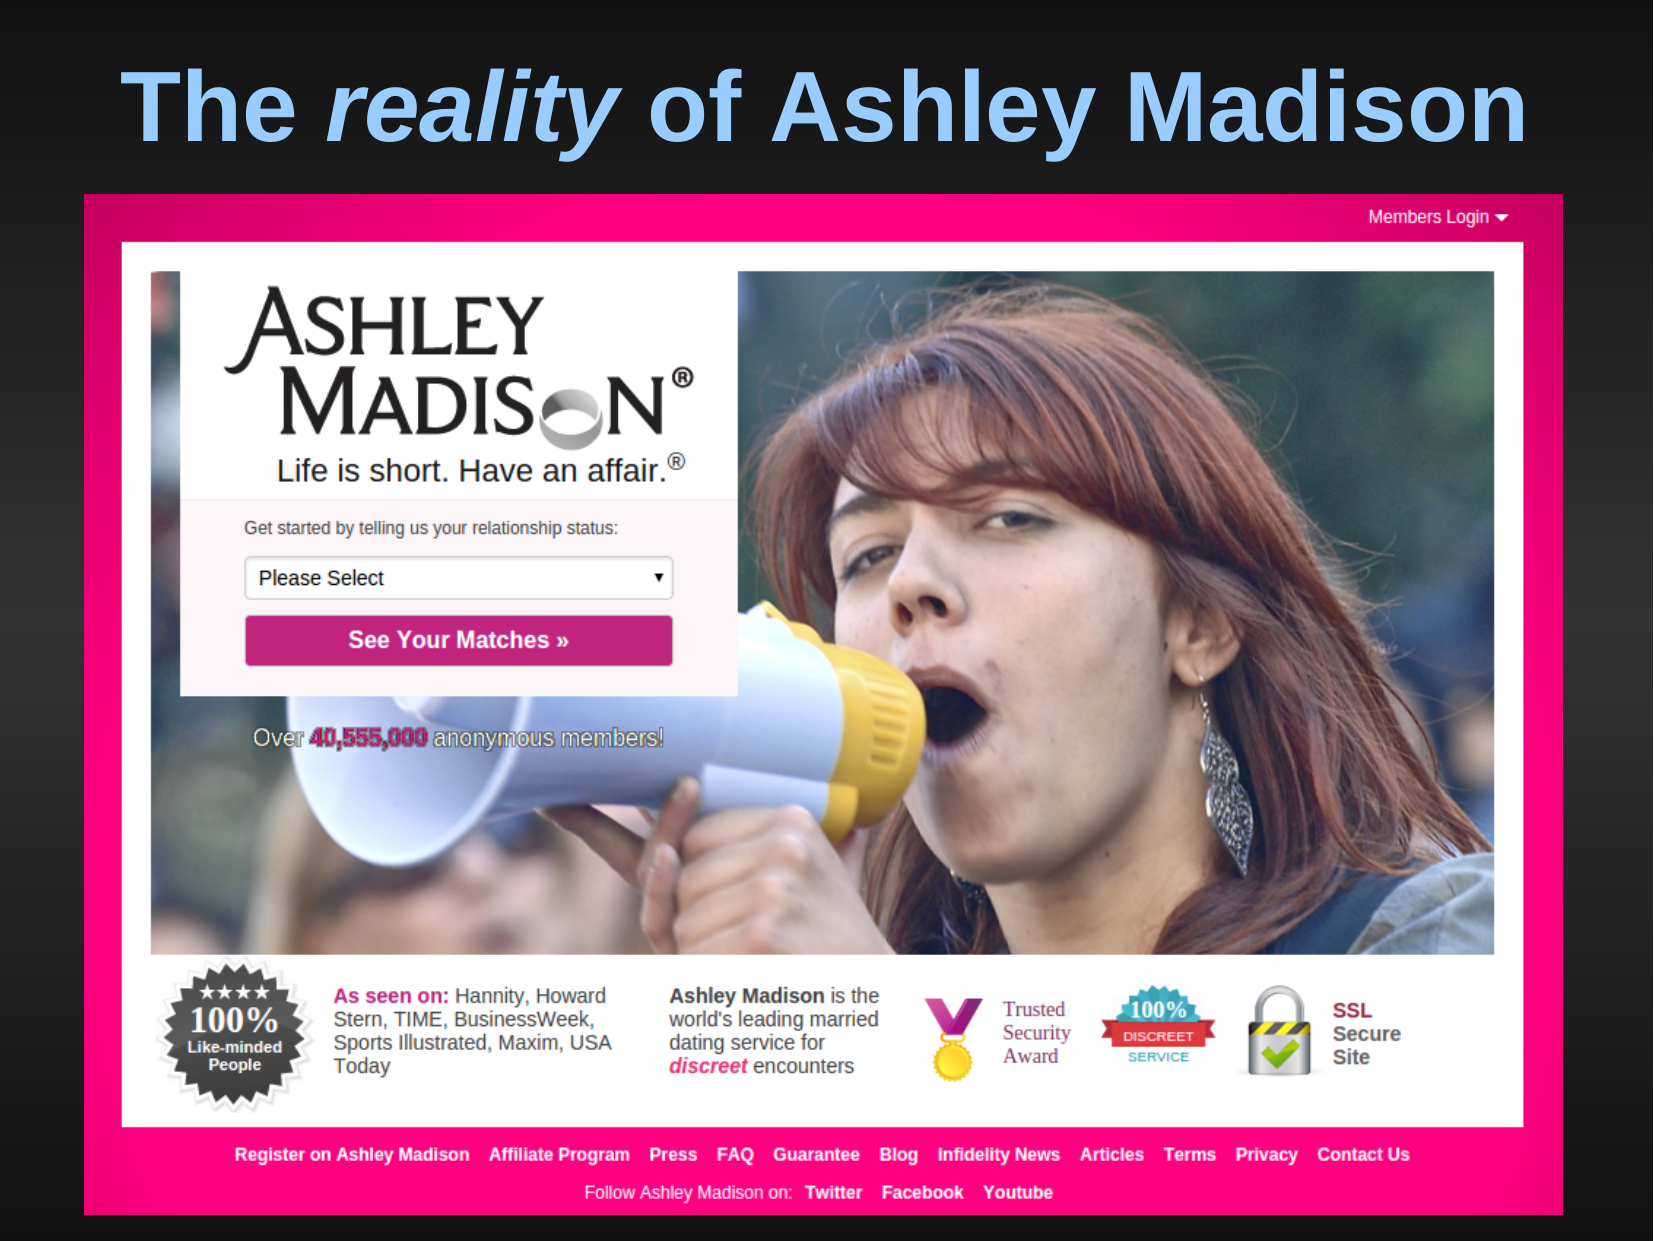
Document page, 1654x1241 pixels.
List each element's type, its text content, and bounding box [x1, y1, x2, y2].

picture [84, 194, 1563, 1216]
title The reality of Ashley Madison [0, 2, 1651, 211]
